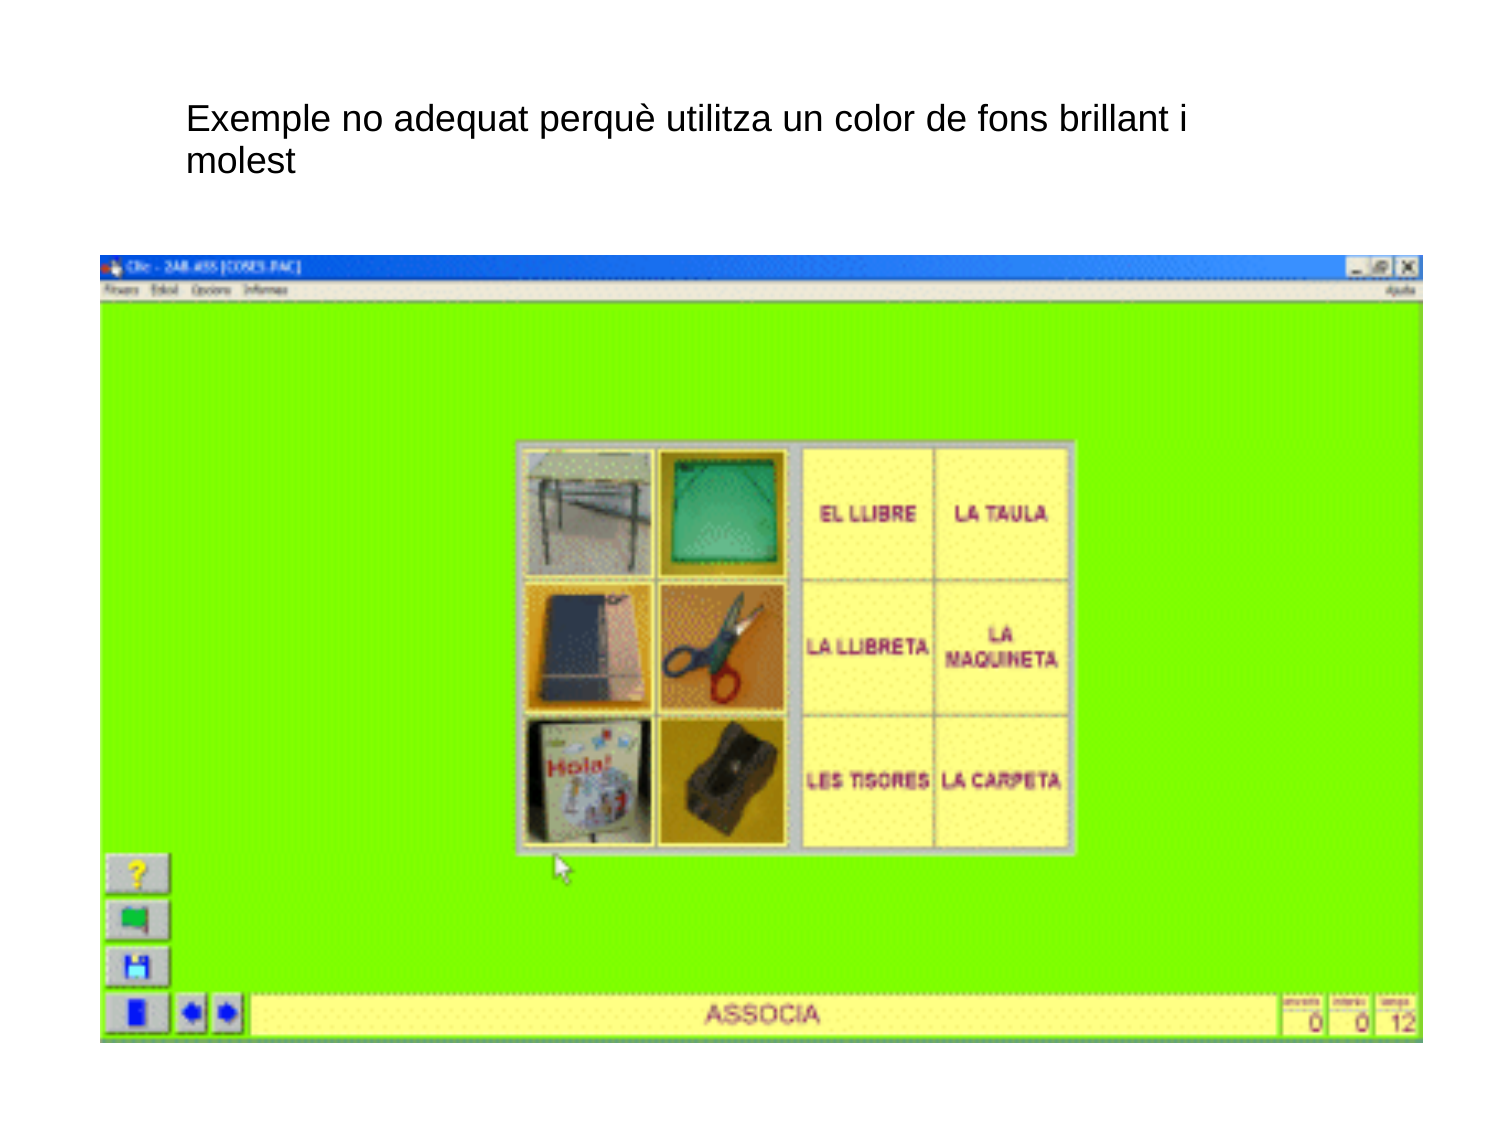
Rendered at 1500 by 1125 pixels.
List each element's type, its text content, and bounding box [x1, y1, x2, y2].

text_box Exemple no adequat perquè utilitza un color de fons brillant i molest [171, 90, 1317, 190]
picture [100, 255, 1423, 1043]
